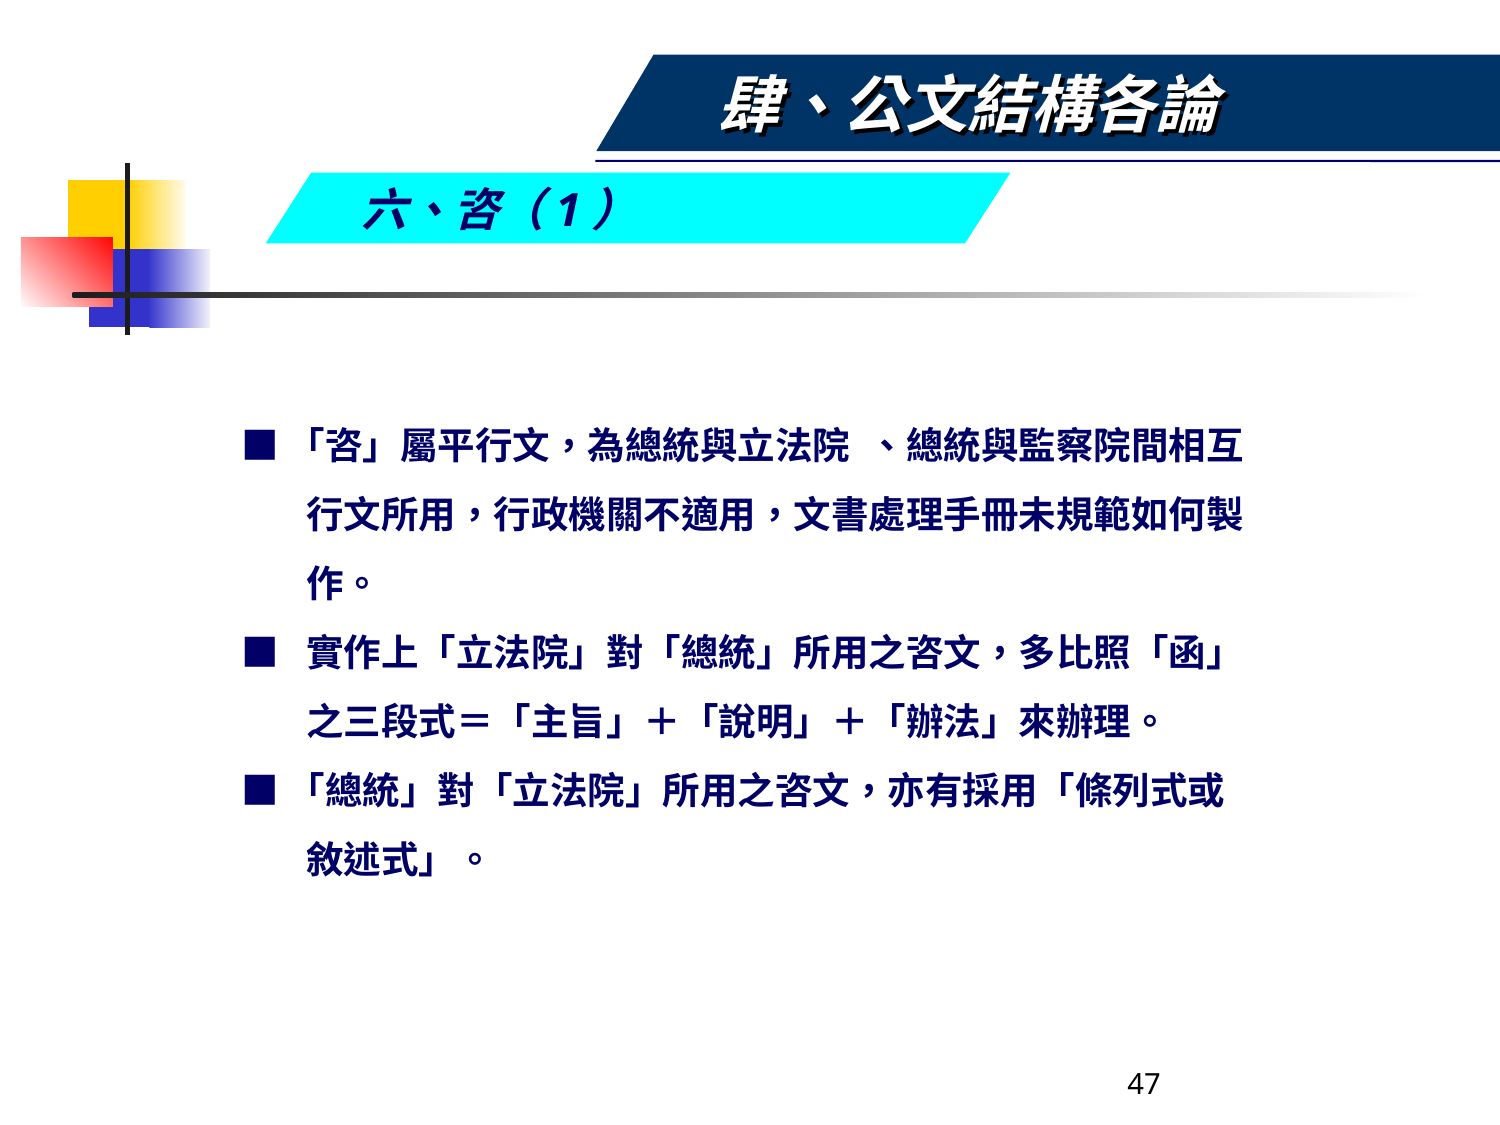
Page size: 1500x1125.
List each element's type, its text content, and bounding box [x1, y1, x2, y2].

text_box ■「咨」屬平行文，為總統與立法院 、總統與監察院間相互 行文所用，行政機關不適用，文書處理手冊未規範如何製 作。 ■ 實作上「立法院」對「總統」所用之咨文，多比照「函」 之三段式＝「主旨」＋「說明」＋「辦法」來辦理。 ■「總統」對「立法院」所用之咨文，亦有採用「條列式或 敘述式」。 [226, 399, 1268, 889]
text_box [1112, 1037, 1426, 1113]
text_box 肆、公文結構各論 [596, 54, 1500, 152]
text_box 六、咨（1） [265, 172, 1011, 244]
